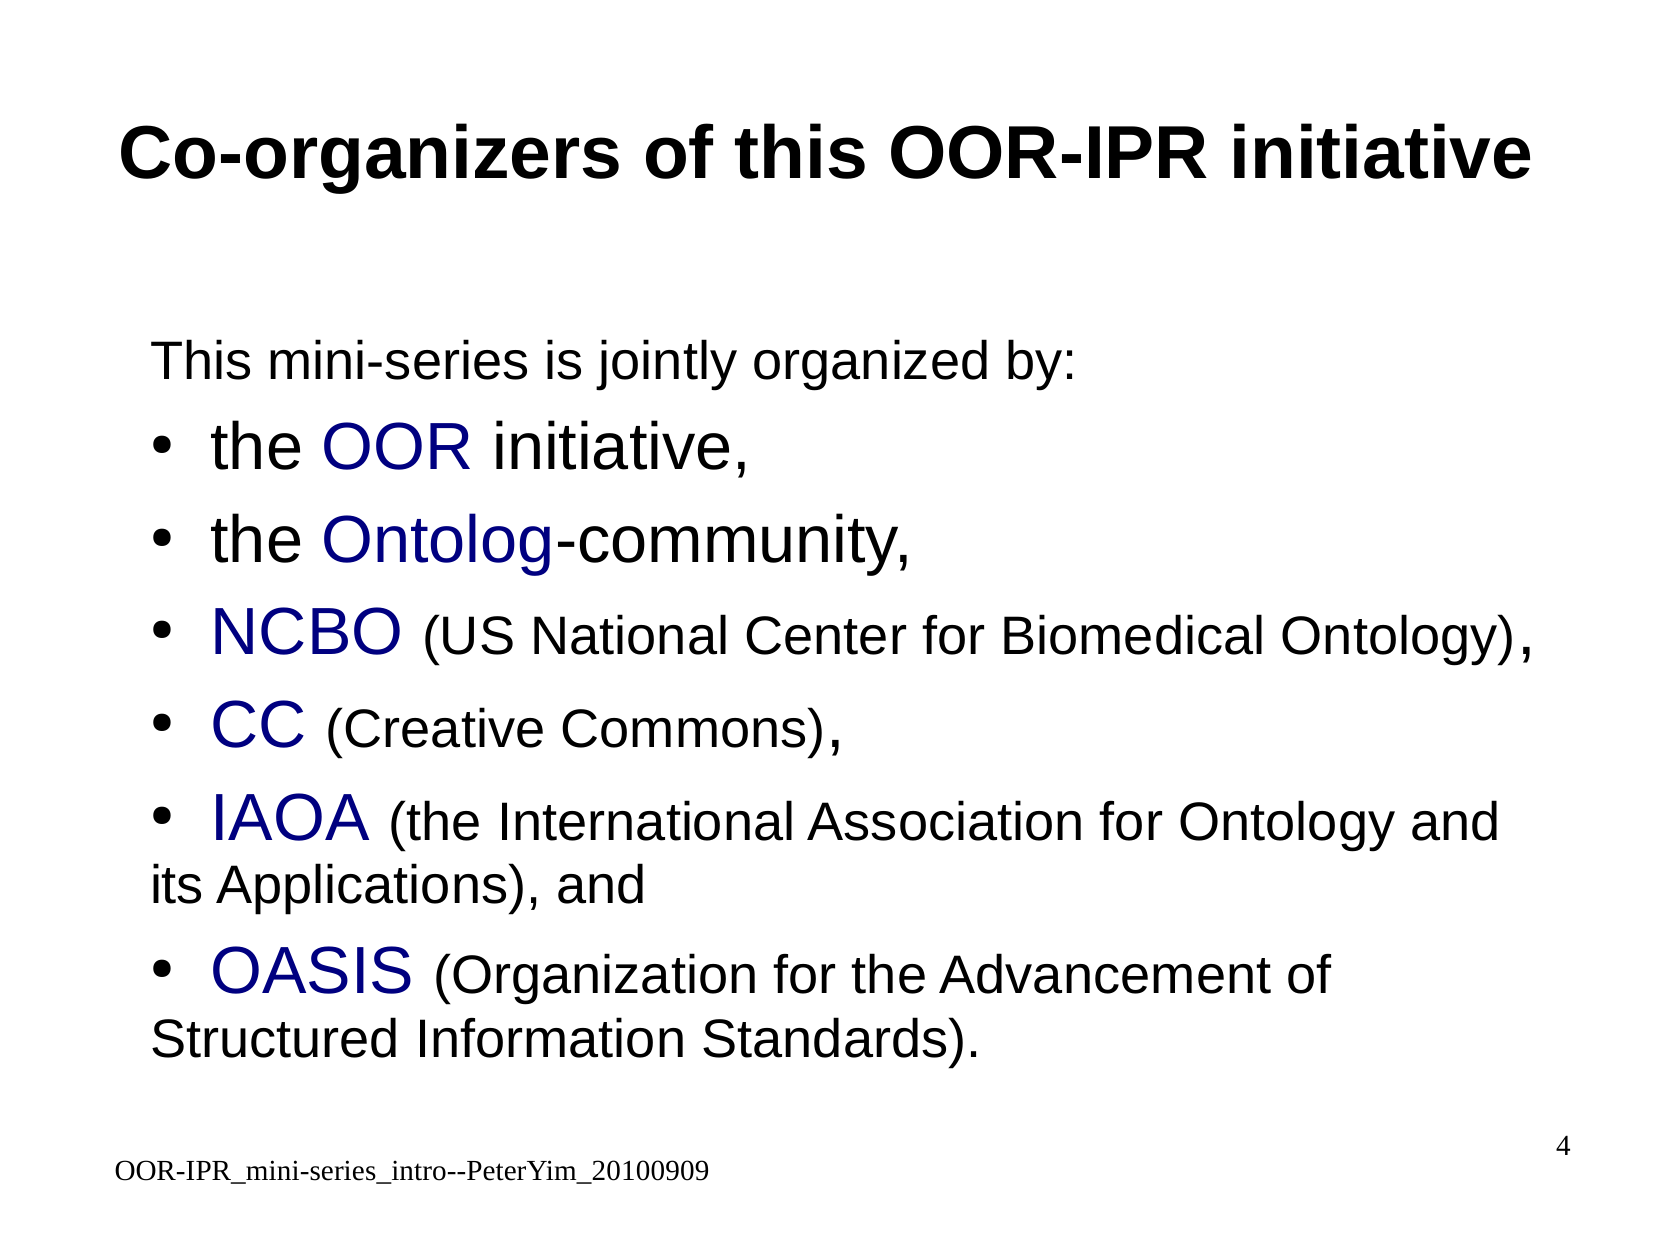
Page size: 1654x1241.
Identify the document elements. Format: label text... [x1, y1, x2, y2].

subtitle This mini-series is jointly organized by: the OOR initiative, the Ontolog-community, NCBO (US National Center for Biomedical Ontology), CC (Creative Commons), IAOA (the International Association for Ontology and its Applications), and OASIS (Organization for the Advancement of Structured Information Standards). [150, 297, 1571, 1102]
title Co-organizers of this OOR-IPR initiative [82, 56, 1571, 250]
